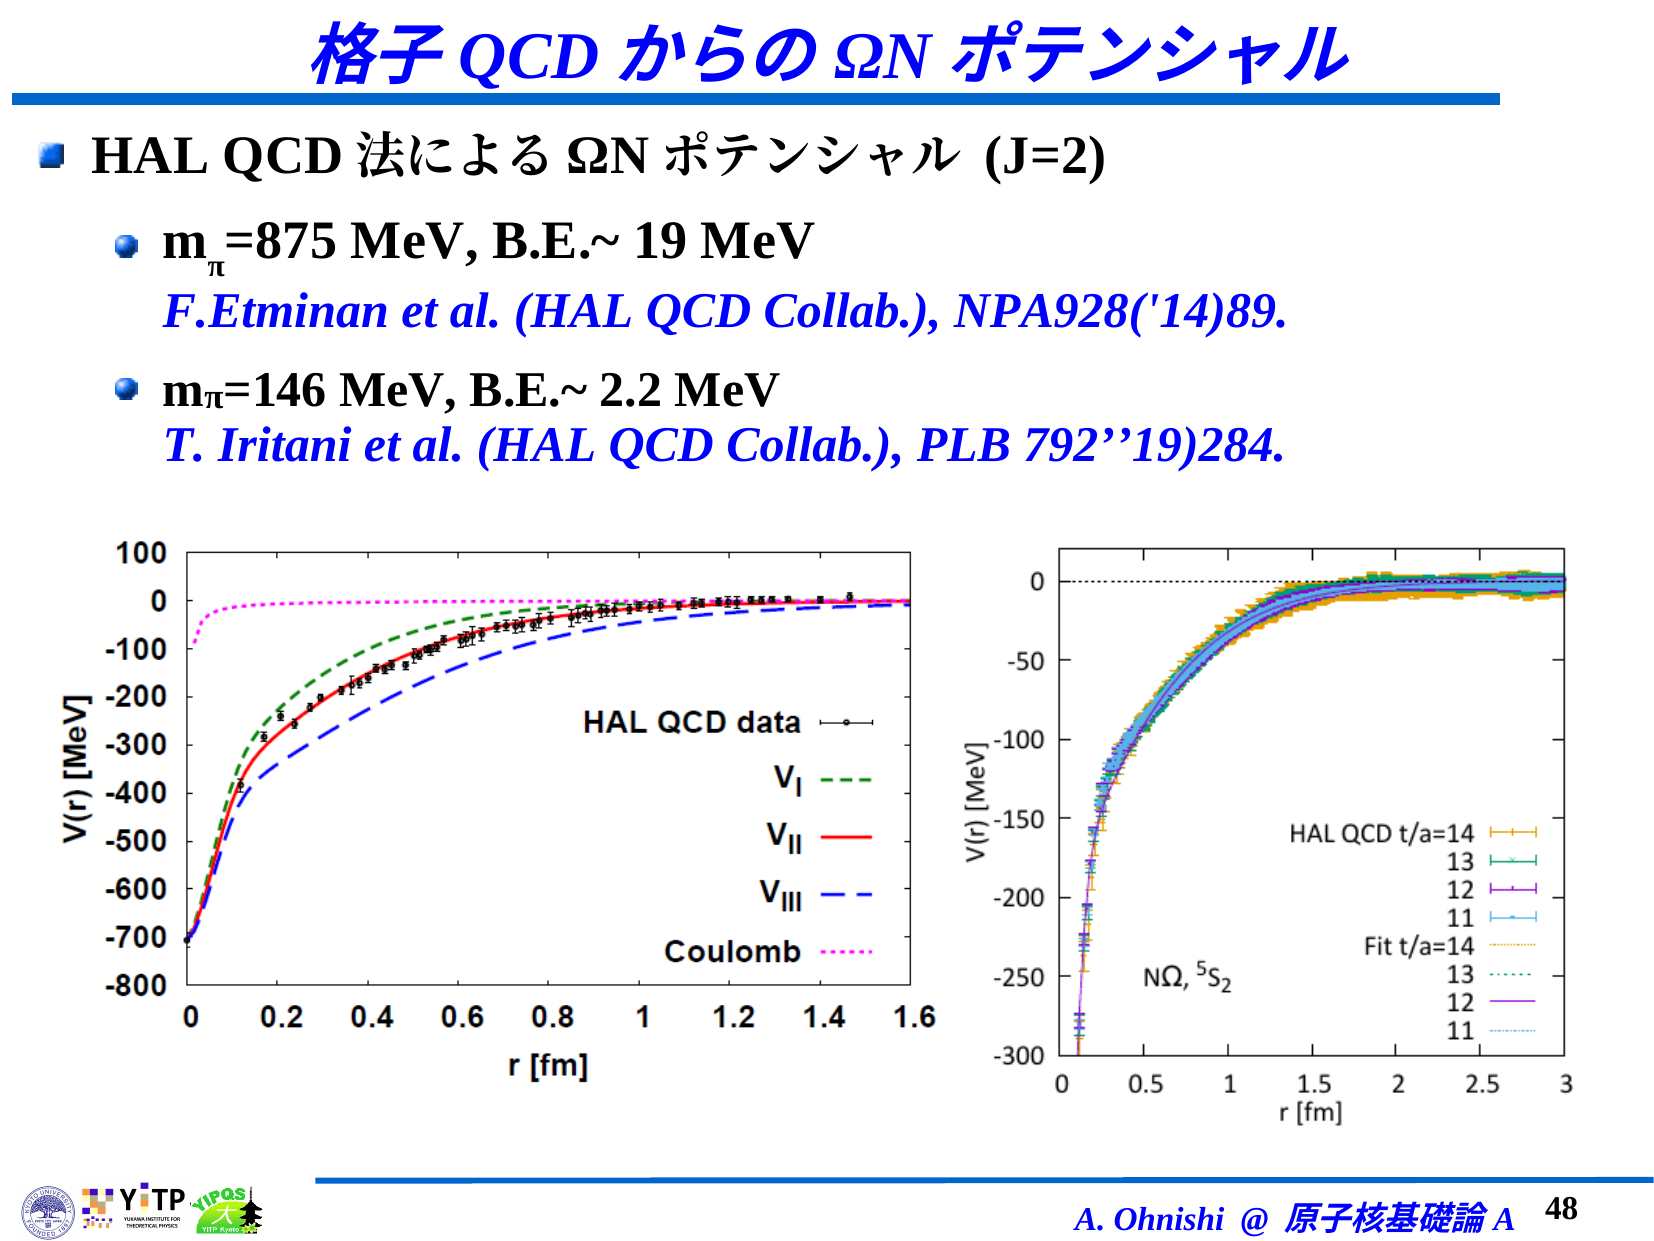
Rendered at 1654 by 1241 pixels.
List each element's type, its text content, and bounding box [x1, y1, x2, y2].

picture [20, 1185, 76, 1241]
picture [43, 531, 945, 1090]
list HAL QCD法によるΩNポテンシャル (J=2) mπ=875 MeV, B.E.~ 19 MeV F.Etminan et al. (HAL QCD Collab.), NPA928('14)89. mπ=146 MeV, B.E.~ 2.2 MeV T. Iritani et al. (HAL QCD Collab.), PLB 792’’19)284. [20, 124, 1621, 1137]
picture [77, 1179, 263, 1234]
picture [957, 531, 1595, 1132]
title 格子QCDからのΩNポテンシャル [0, 12, 1654, 87]
